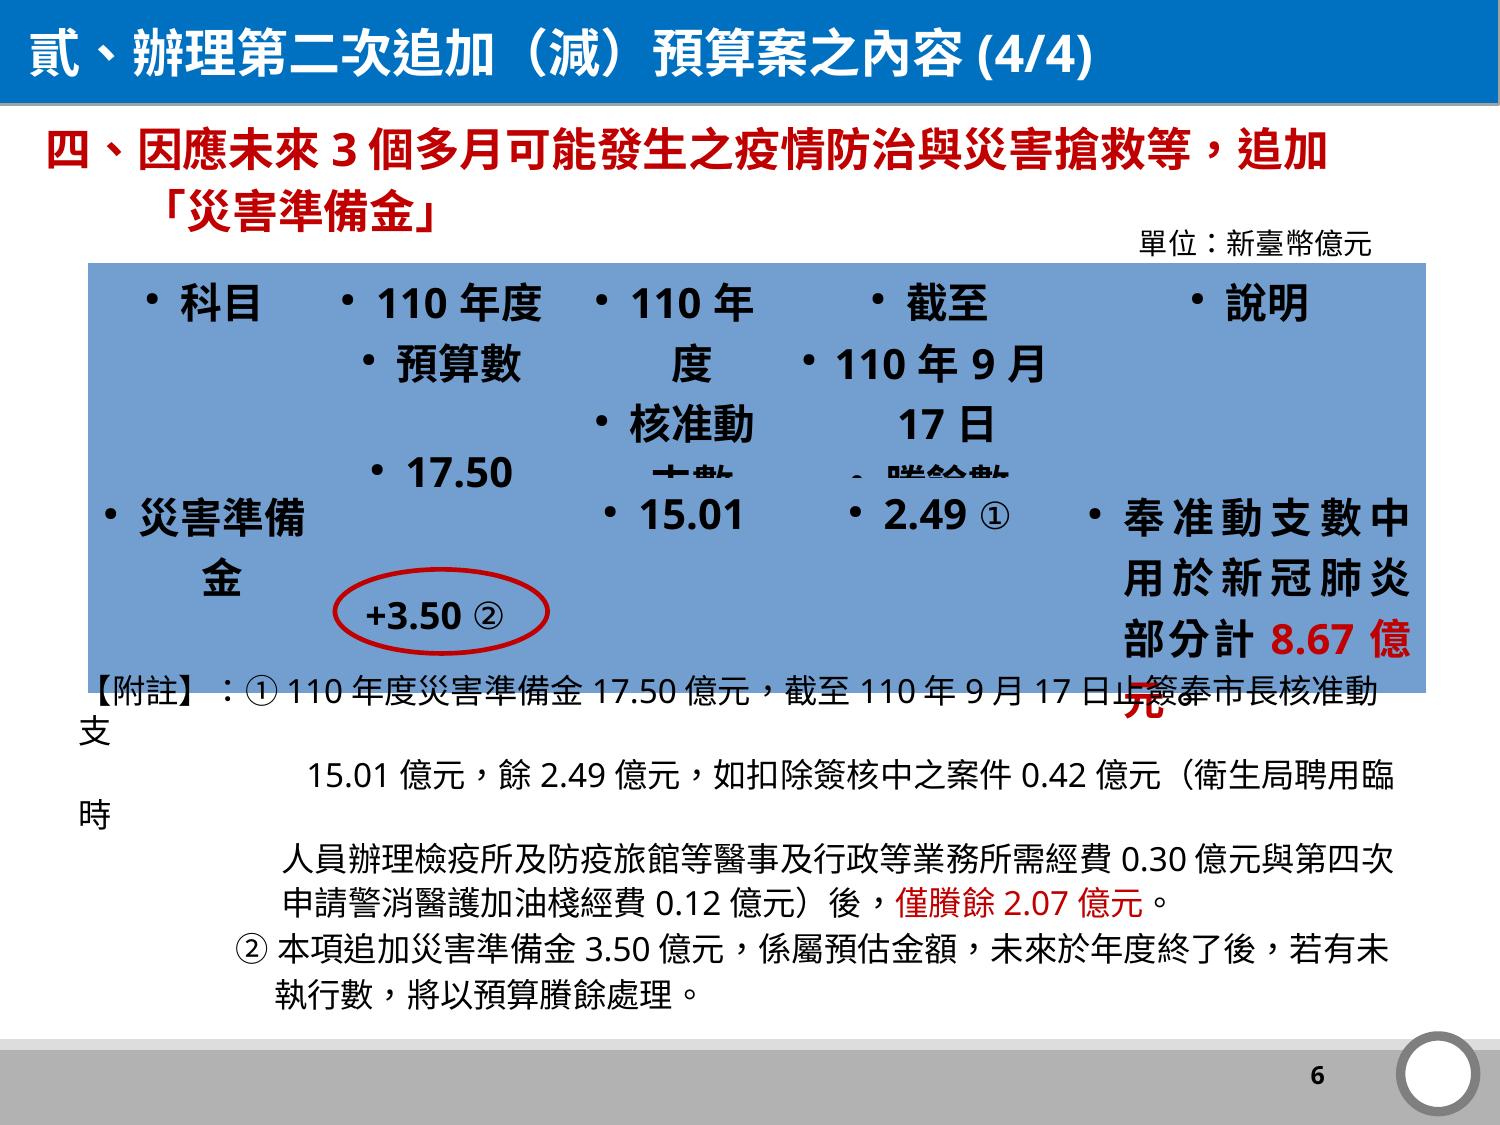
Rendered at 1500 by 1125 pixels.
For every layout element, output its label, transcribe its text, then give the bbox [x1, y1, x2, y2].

text_box 貳、辦理第二次追加（減）預算案之內容(4/4) [13, 12, 1476, 91]
text_box [1408, 1035, 1476, 1112]
table_header 110年度 預算數 [321, 263, 562, 478]
text_box +3.50 ② [350, 584, 545, 645]
table_header 說明 [1073, 263, 1426, 478]
table_cell 災害準備金 [88, 478, 321, 662]
table_header 截至 110年9月17日 賸餘數 [787, 263, 1073, 478]
text_box 四、因應未來3個多月可能發生之疫情防治與災害搶救等，追加 「災害準備金」 [24, 111, 1499, 253]
text_box +3.50 ② [516, 584, 561, 645]
text_box 5 [1295, 1051, 1458, 1097]
table_cell 15.01 [562, 478, 787, 662]
table_cell 2.49 ① [787, 478, 1073, 662]
table_cell 奉准動支數中用於新冠肺炎部分計8.67億元。 [1073, 478, 1426, 662]
table_header 110年度 核准動支數 [562, 263, 787, 478]
table_header 科目 [88, 263, 321, 478]
table_cell 17.50 [321, 478, 562, 662]
text_box [0, 0, 1499, 105]
text_box 【附註】：①110年度災害準備金17.50億元，截至110年9月17日止簽奉市長核准動支 15.01億元，餘2.49億元，如扣除簽核中之案件0.42億元（衛生局聘用臨時 人員辦理檢疫所及防疫旅館等醫事及行政等業務所需經費0.30億元與第四次 申請警消醫護加油棧經費0.12億元）後，僅賸餘2.07億元。 ②本項追加災害準備金3.50億元，係屬預估金額，未來於年度終了後，若有未 執行數，將以預算賸餘處理。 [63, 662, 1426, 958]
text_box 單位：新臺幣億元 [1138, 218, 1421, 266]
